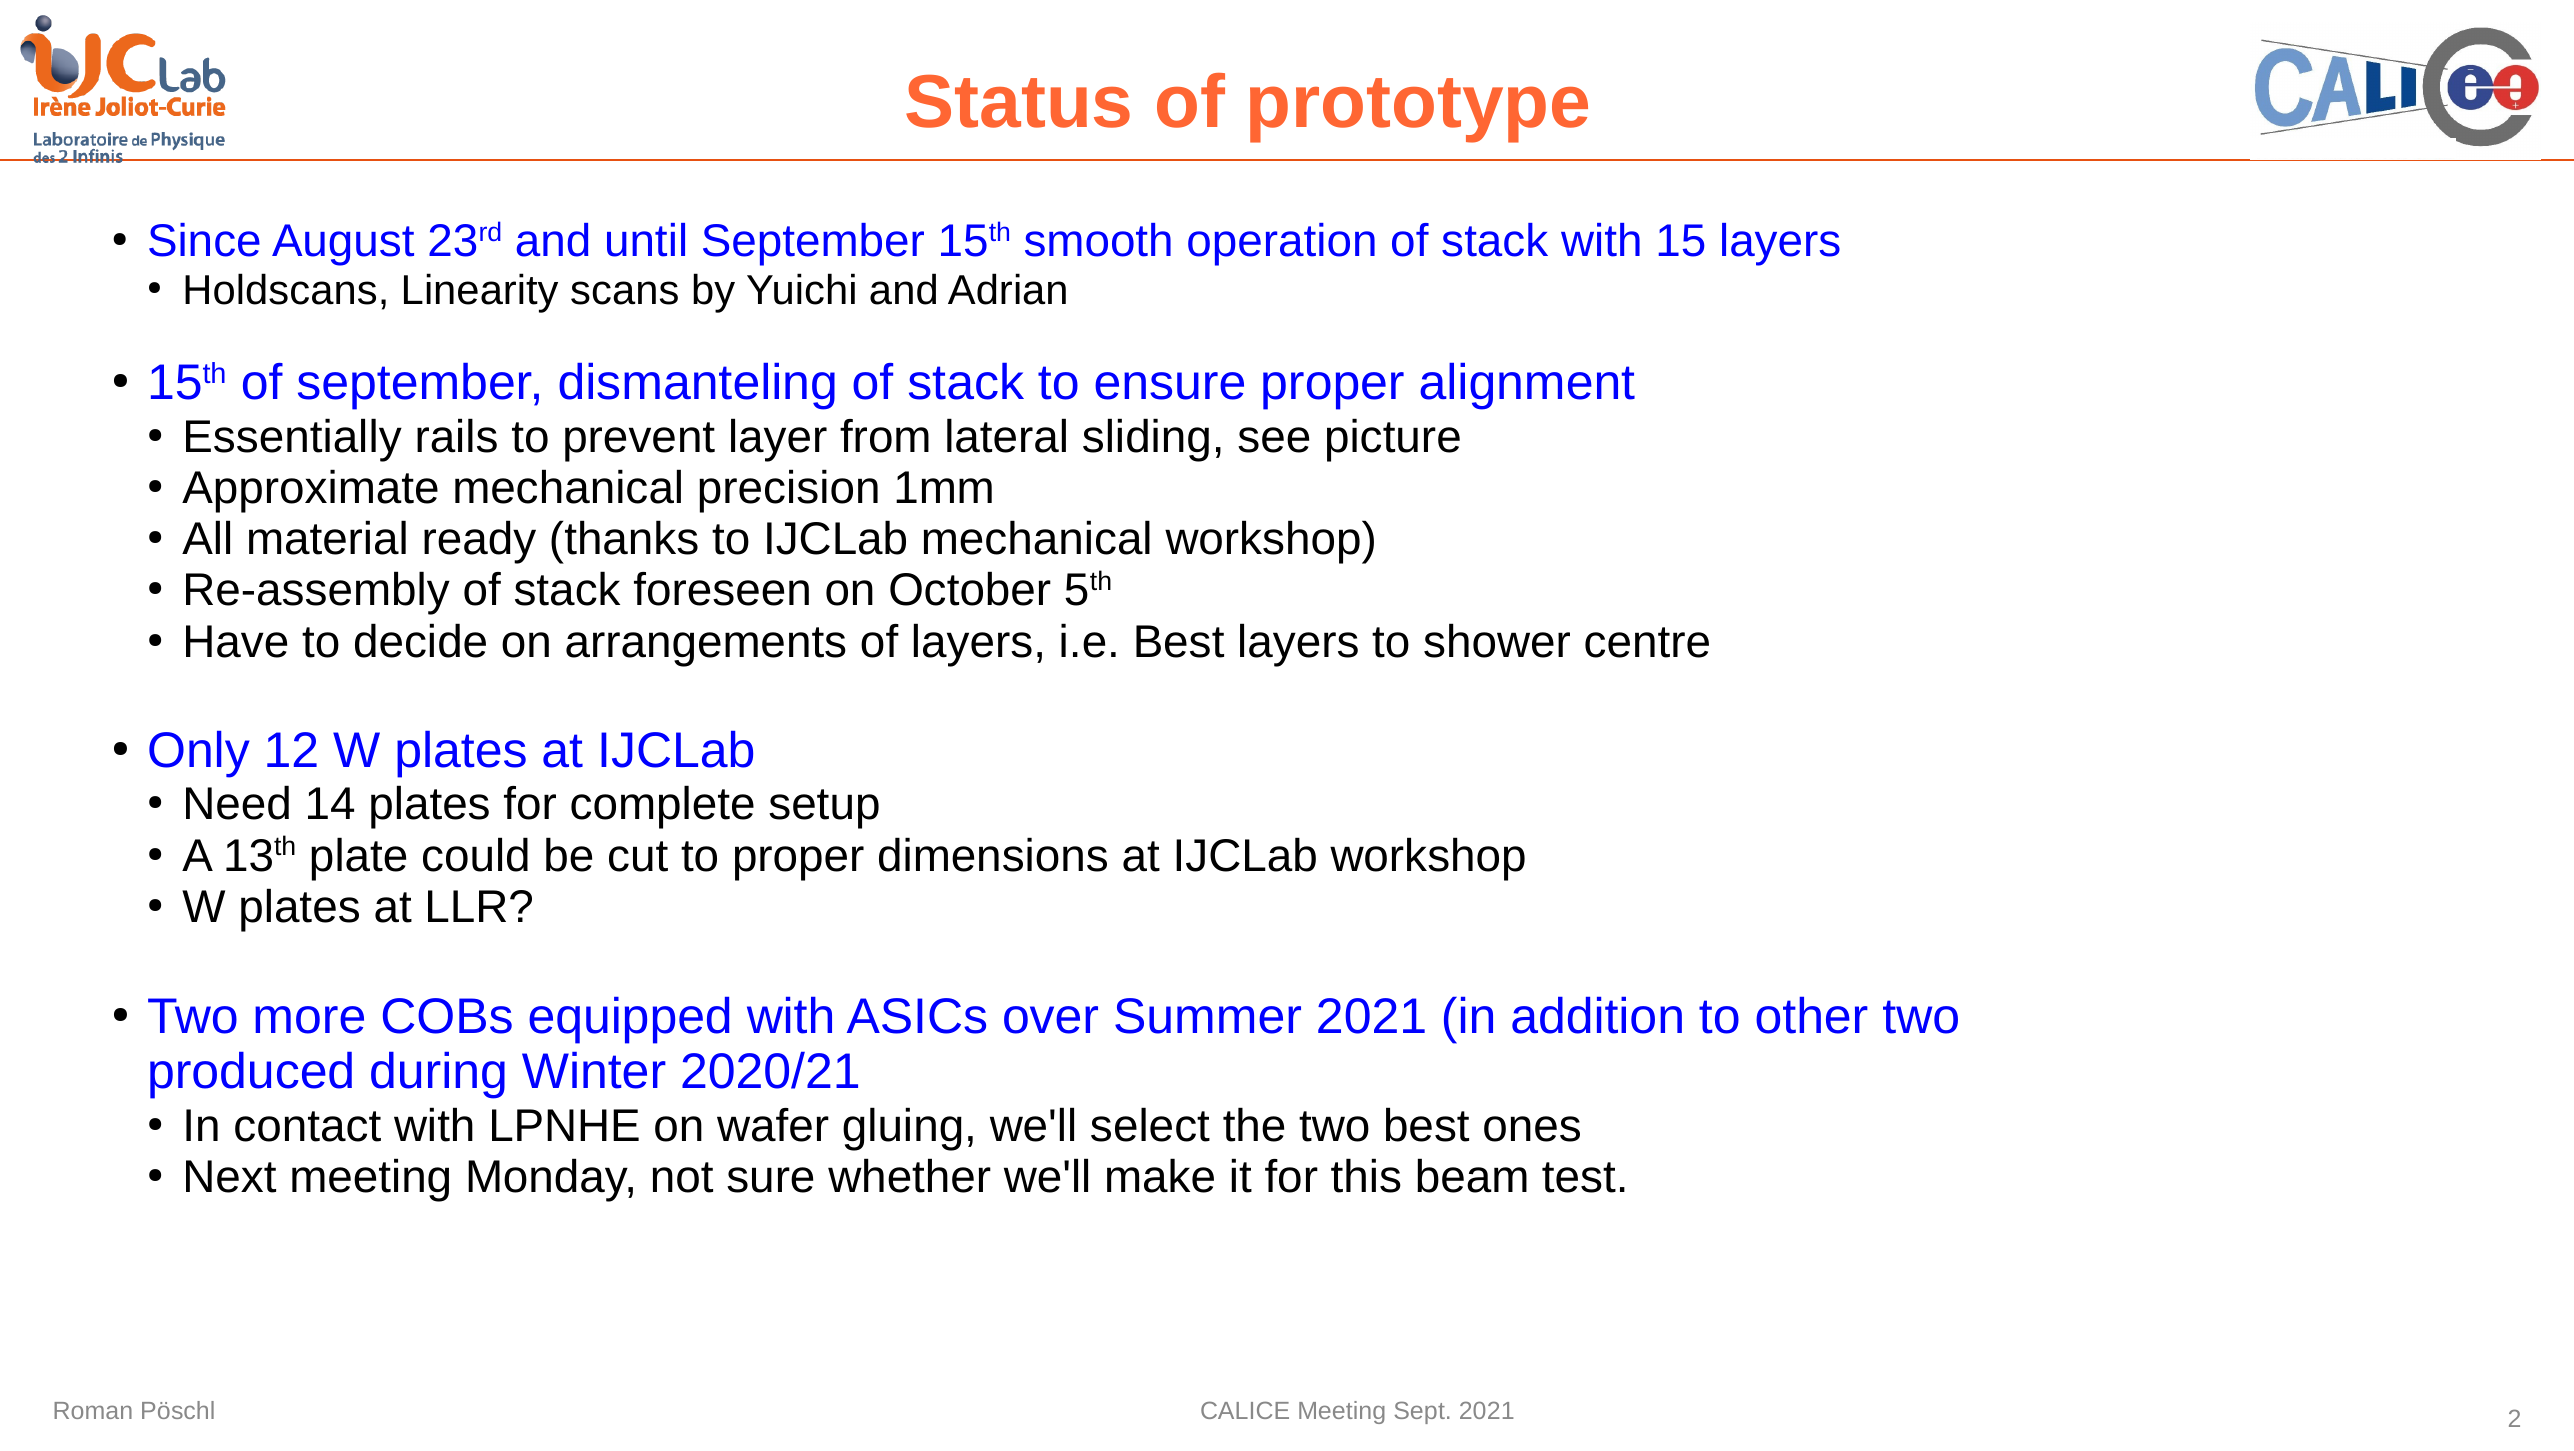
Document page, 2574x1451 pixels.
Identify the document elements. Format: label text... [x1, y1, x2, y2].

title Status of prototype [90, 53, 2407, 151]
picture [2250, 22, 2541, 160]
text_box Since August 23rd and until September 15th smooth operation of stack with 15 layers Holdscans, Linearity scans by Yuichi and Adrian 15th of september, dismanteling of stack to ensure proper alignment Essentially rails to prevent layer from lateral sliding, see picture Approximate mechanical precision 1mm All material ready (thanks to IJCLab mechanical workshop) Re-assembly of stack foreseen on October 5th Have to decide on arrangements of layers, i.e. Best layers to shower centre Only 12 W plates at IJCLab Need 14 plates for complete setup A 13th plate could be cut to proper dimensions at IJCLab workshop W plates at LLR? Two more COBs equipped with ASICs over Summer 2021 (in addition to other two produced during Winter 2020/21 In contact with LPNHE on wafer gluing, we'll select the two best ones Next meeting Monday, not sure whether we'll make it for this beam test. [96, 207, 2164, 1217]
picture [4, 0, 241, 178]
